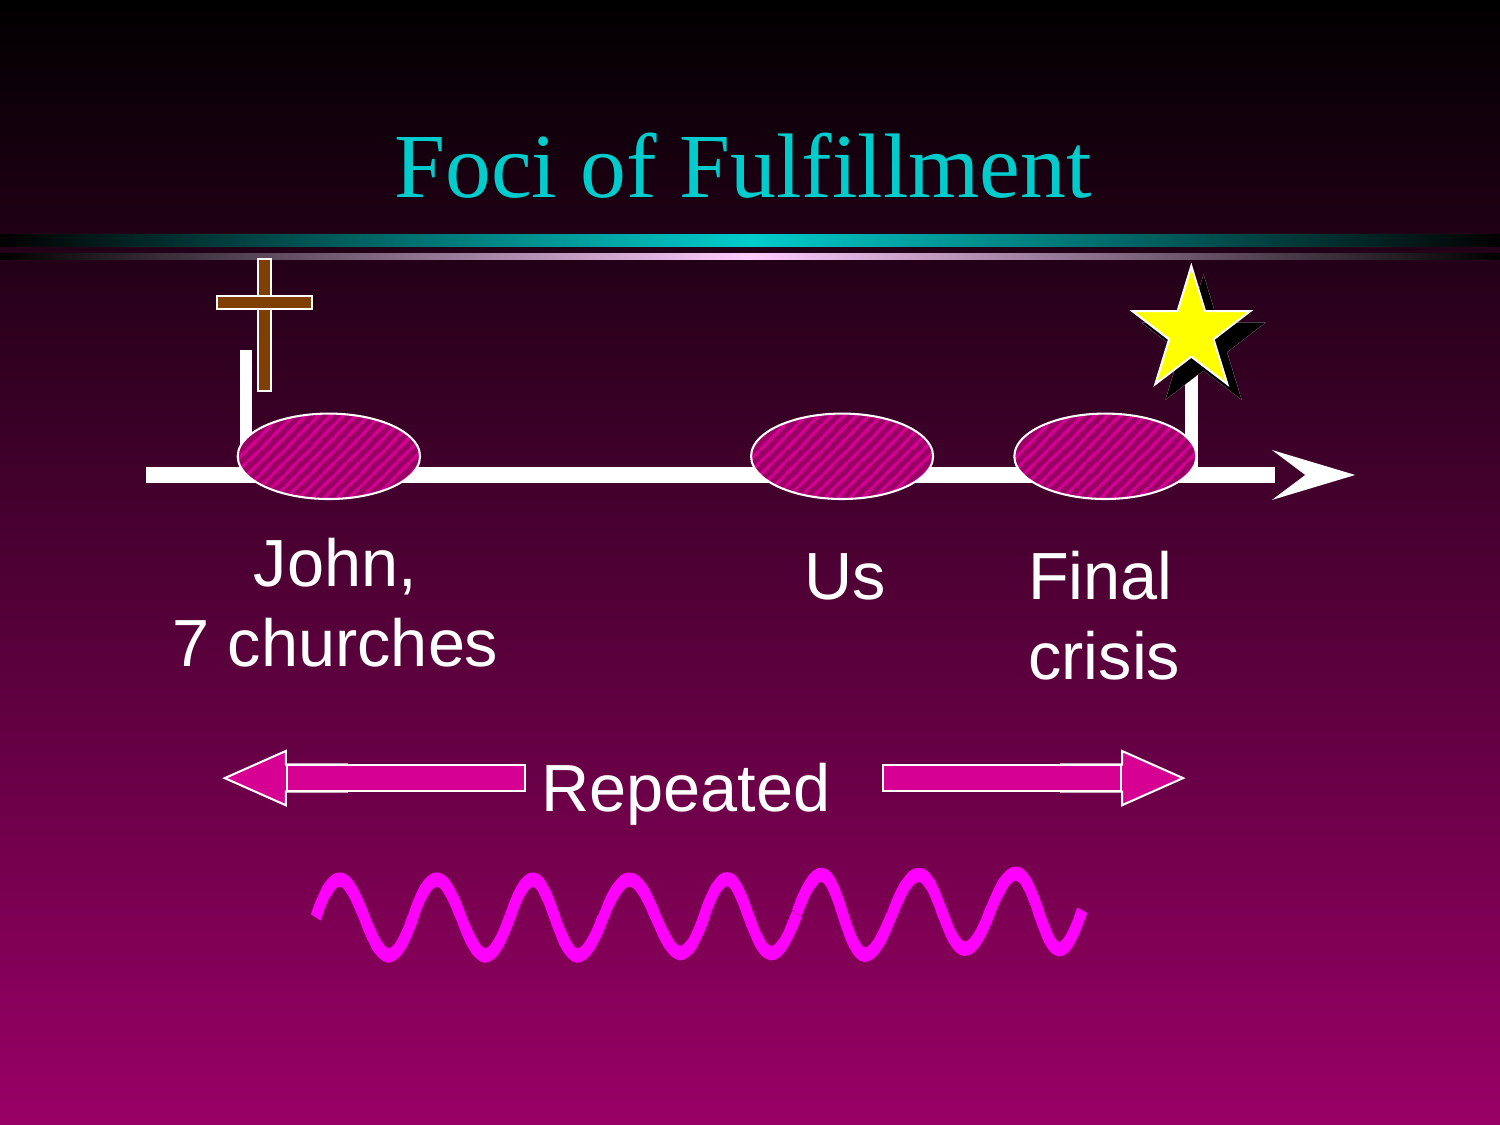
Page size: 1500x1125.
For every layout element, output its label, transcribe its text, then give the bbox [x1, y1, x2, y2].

text_box Us [789, 524, 974, 621]
text_box [1014, 413, 1197, 500]
text_box [217, 258, 313, 392]
text_box [882, 751, 1184, 806]
text_box [1132, 266, 1251, 385]
text_box [224, 751, 526, 806]
title Foci of Fulfillment [99, 37, 1388, 225]
text_box Final crisis [1013, 524, 1250, 701]
text_box Repeated [526, 737, 1014, 833]
text_box [751, 413, 934, 500]
text_box John, 7 churches [105, 512, 566, 688]
text_box [310, 866, 1088, 963]
text_box [237, 413, 421, 500]
